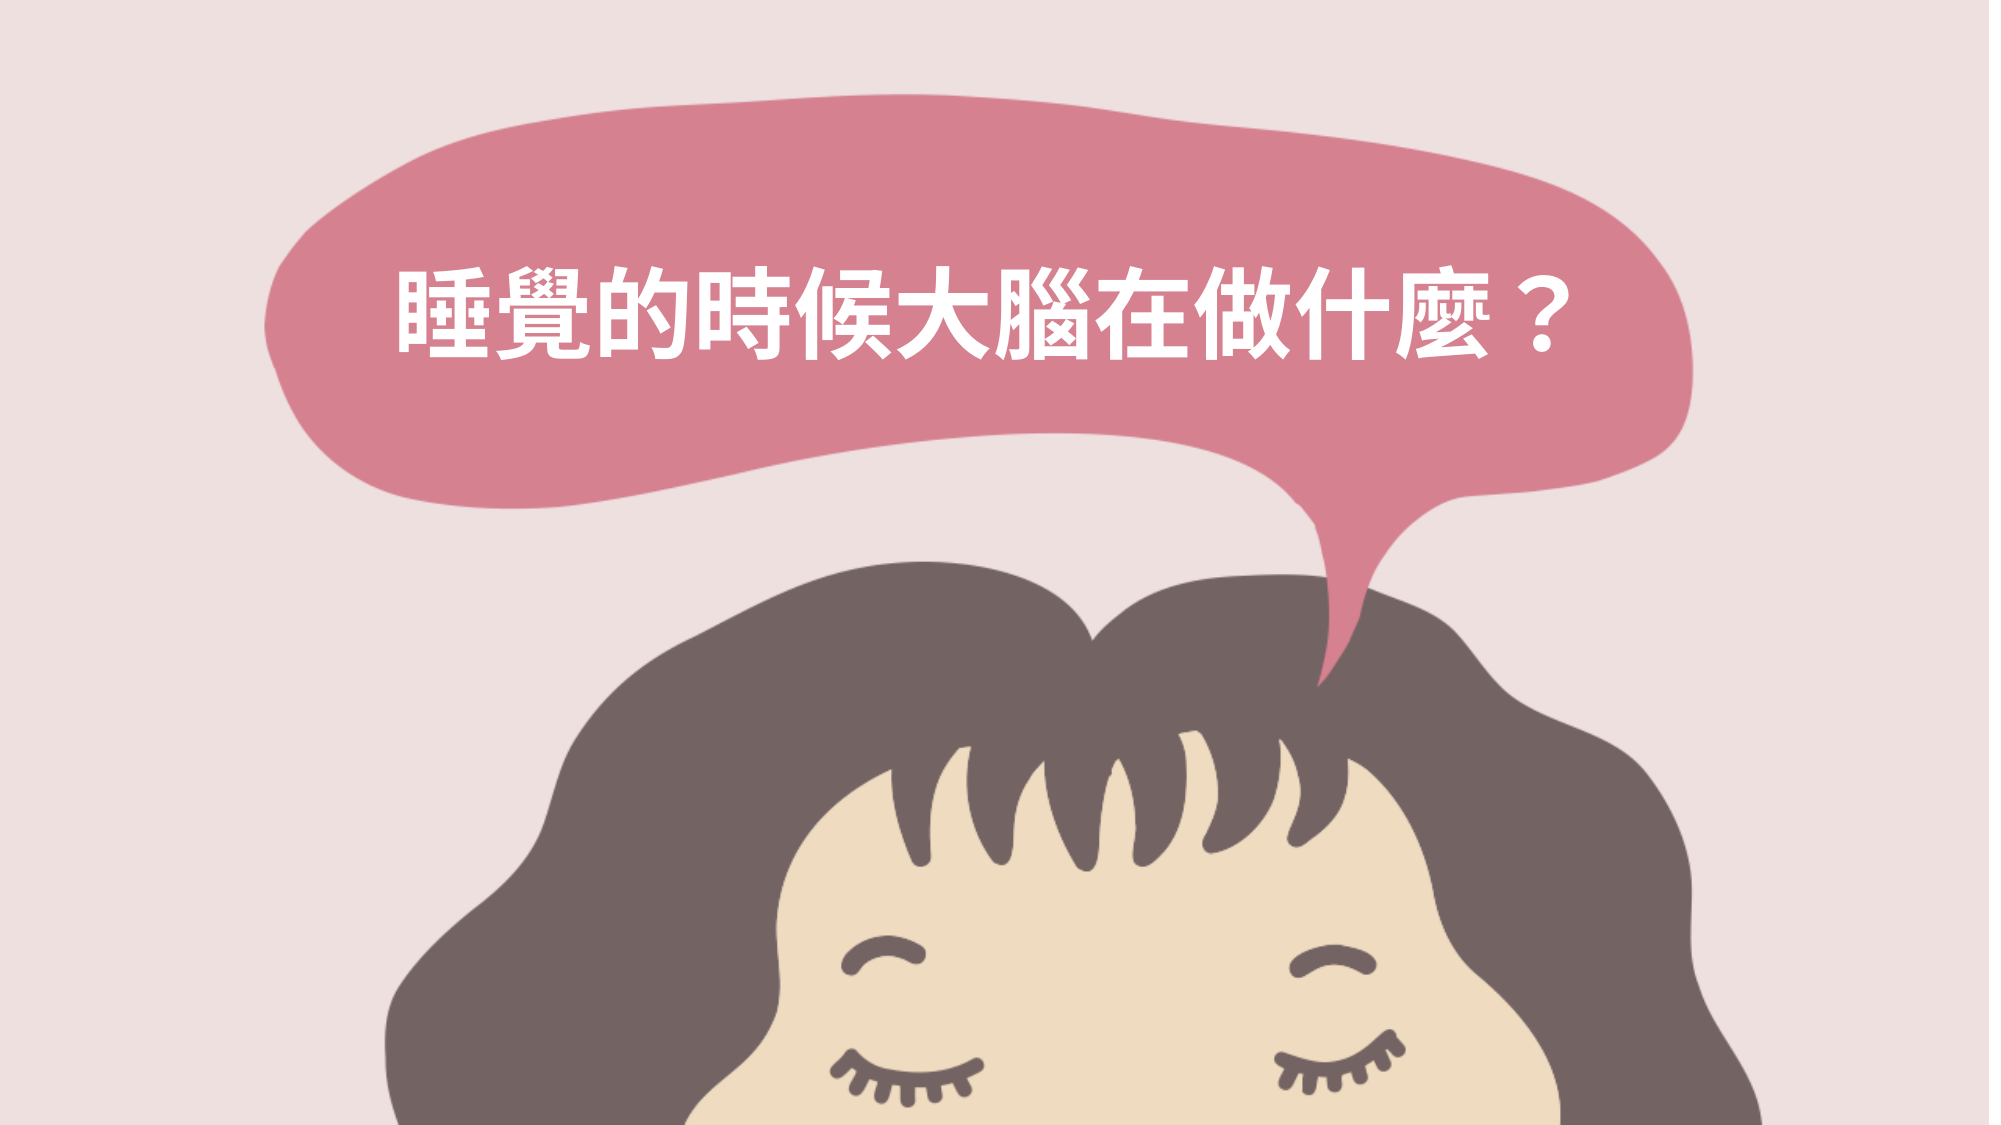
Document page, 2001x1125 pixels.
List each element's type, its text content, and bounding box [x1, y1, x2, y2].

picture [0, 0, 1989, 1125]
text_box 睡覺的時候大腦在做什麼？ [379, 244, 1609, 379]
